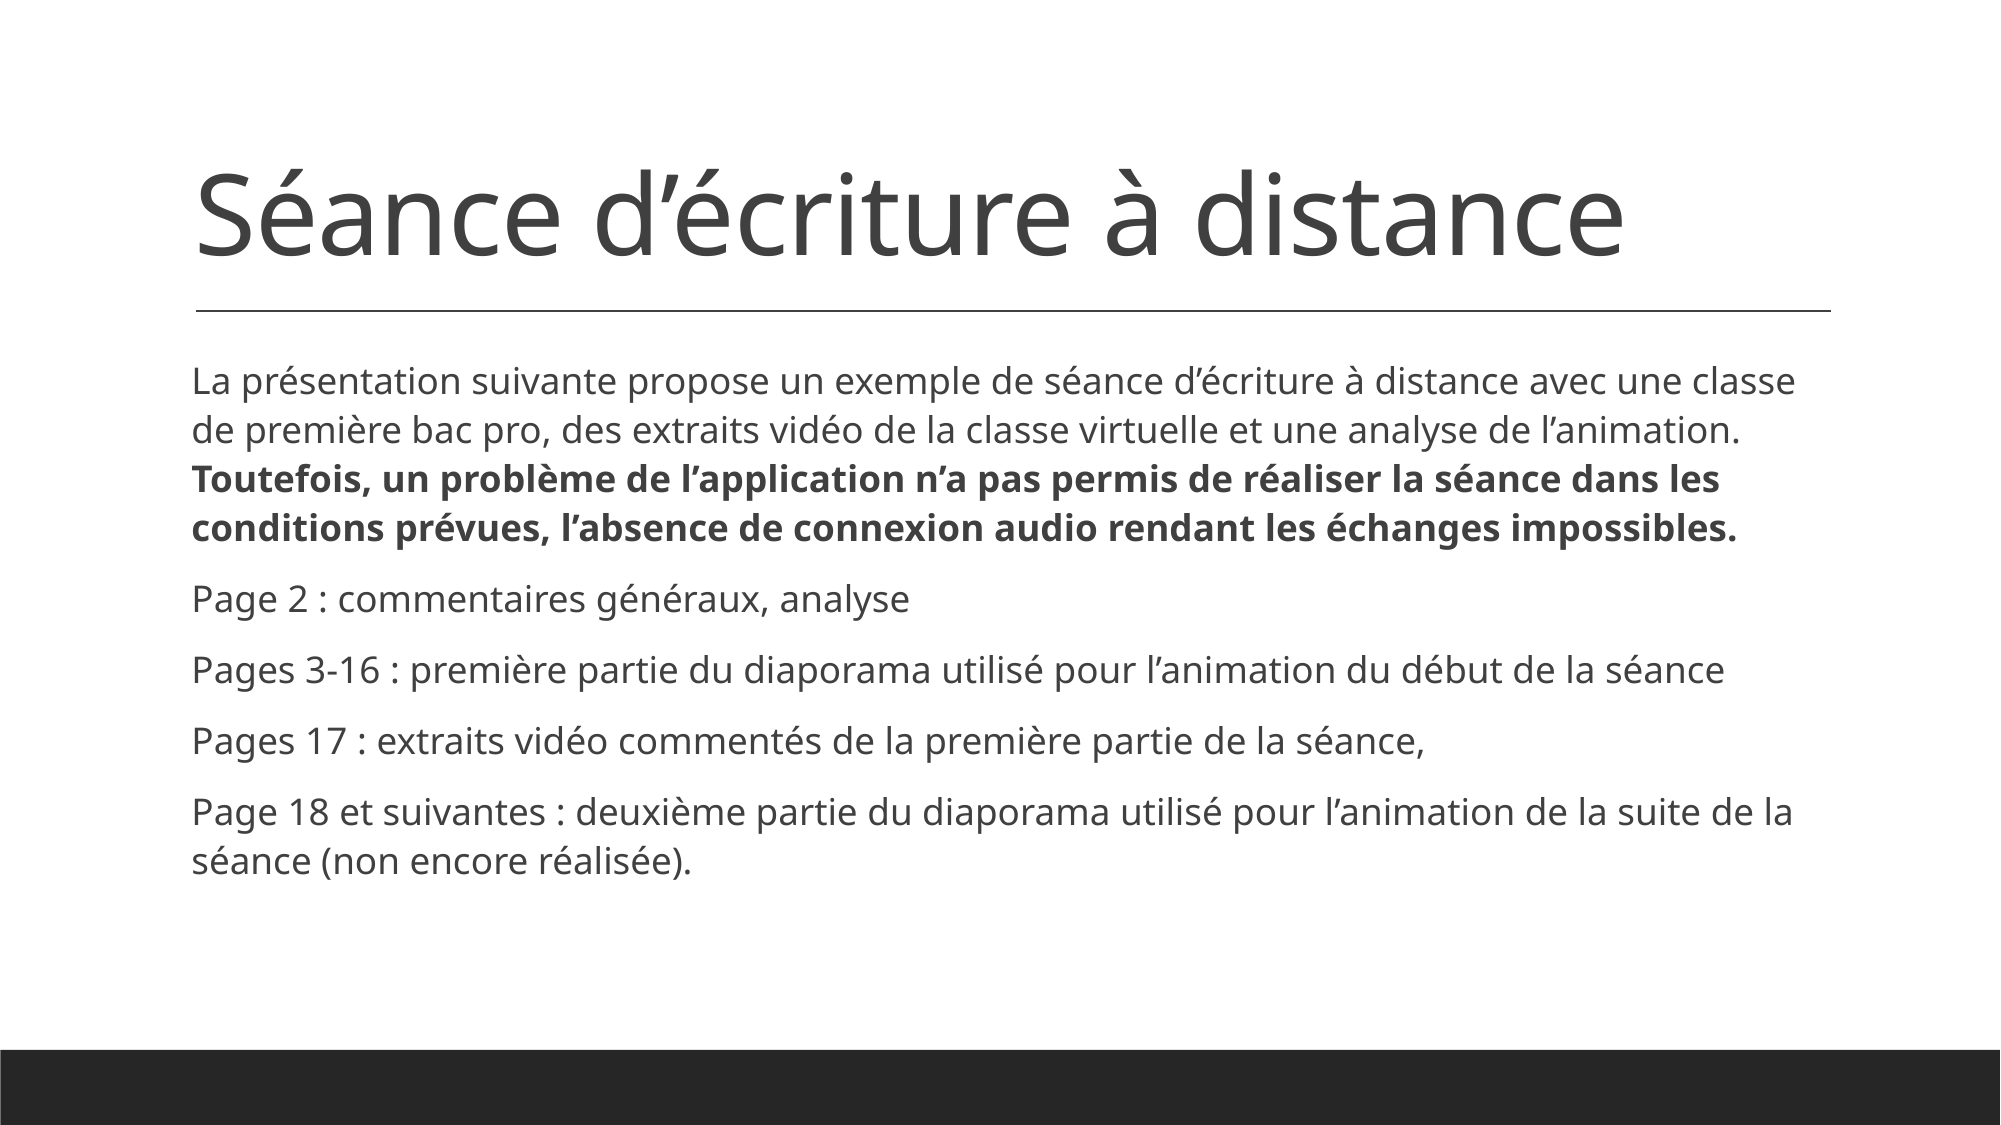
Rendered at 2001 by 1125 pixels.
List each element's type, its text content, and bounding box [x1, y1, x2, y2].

text_box Séance d’écriture à distance [179, 46, 1830, 285]
text_box La présentation suivante propose un exemple de séance d’écriture à distance avec une classe de première bac pro, des extraits vidéo de la classe virtuelle et une analyse de l’animation. Toutefois, un problème de l’application n’a pas permis de réaliser la séance dans les conditions prévues, l’absence de connexion audio rendant les échanges impossibles. Page 2 : commentaires généraux, analyse Pages 3-16 : première partie du diaporama utilisé pour l’animation du début de la séance Pages 17 : extraits vidéo commentés de la première partie de la séance, Page 18 et suivantes : deuxième partie du diaporama utilisé pour l’animation de la suite de la séance (non encore réalisée). [179, 345, 1830, 963]
